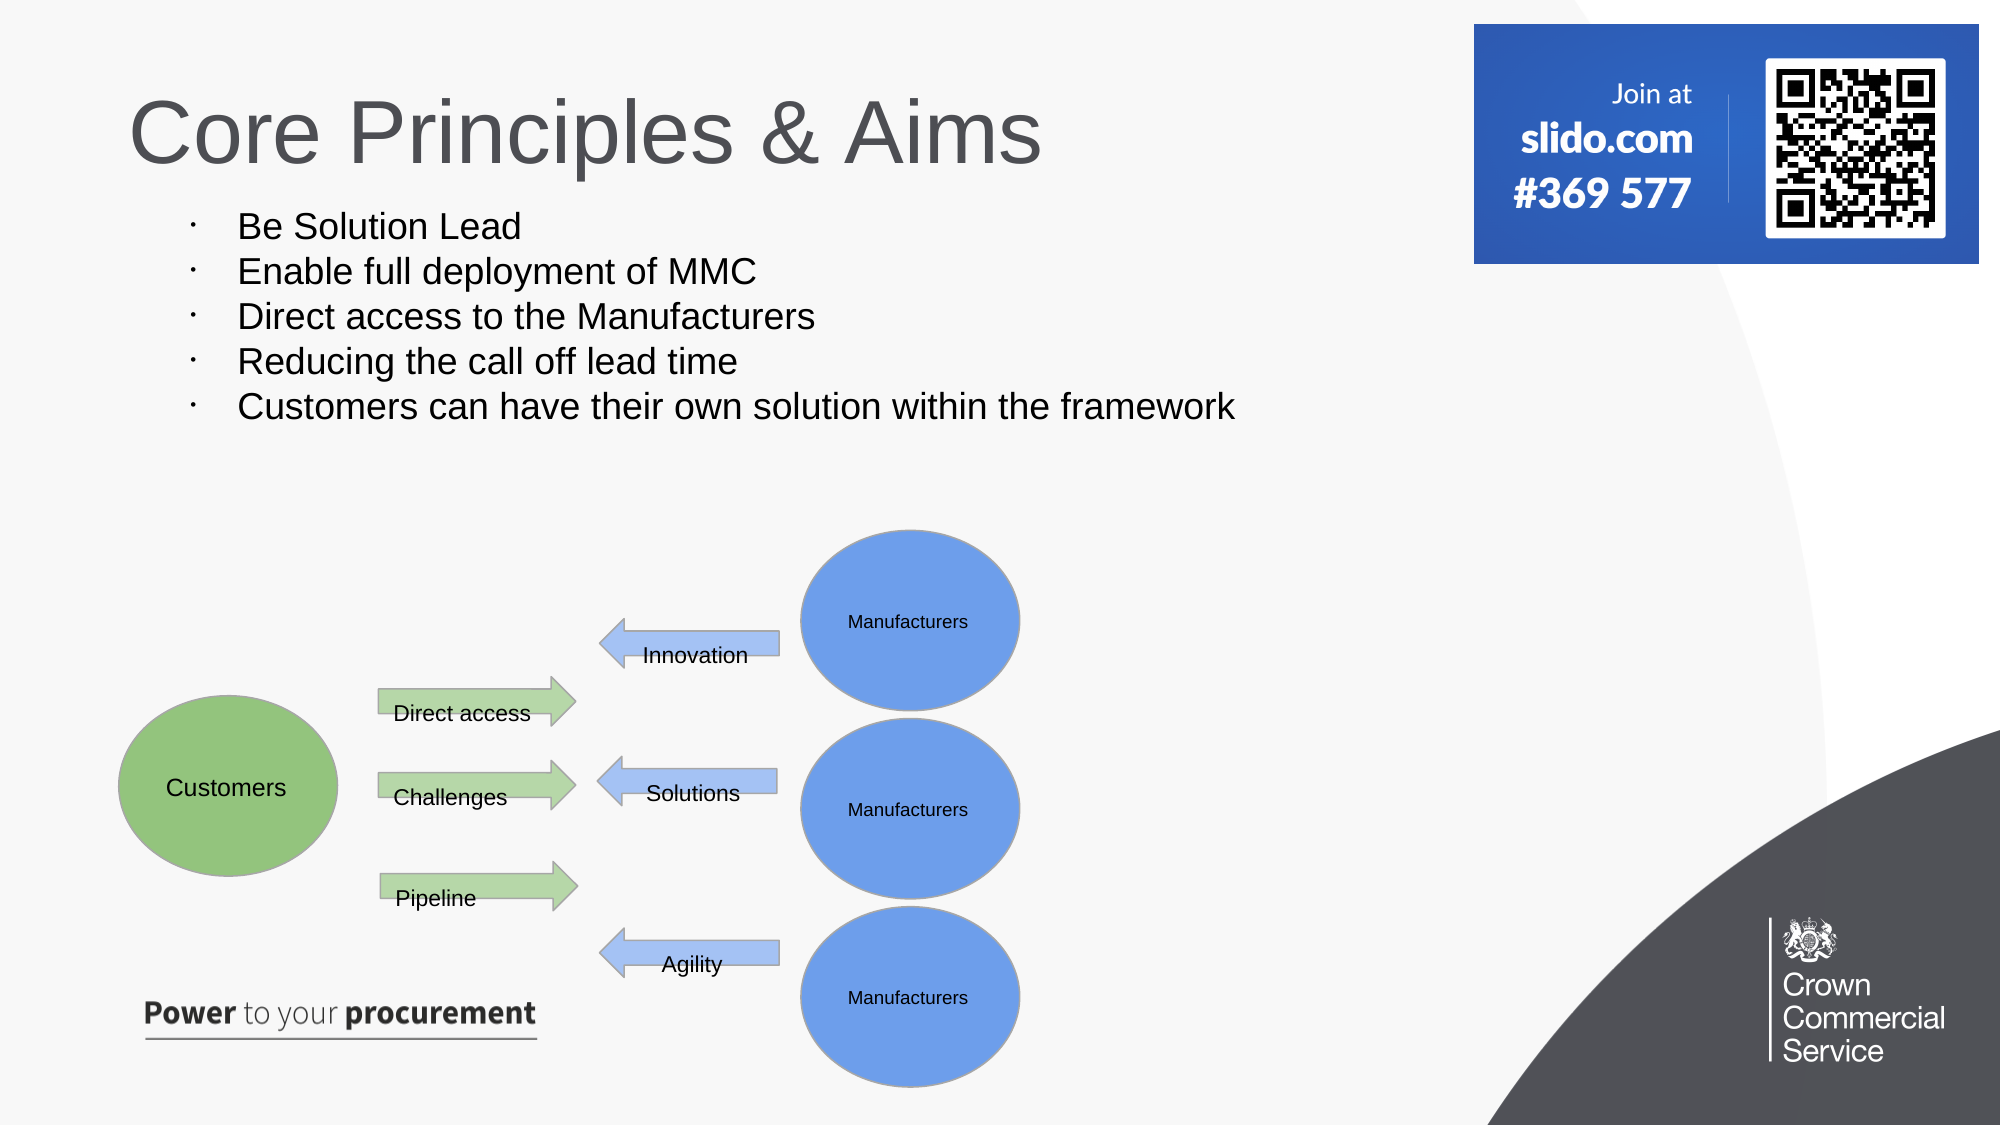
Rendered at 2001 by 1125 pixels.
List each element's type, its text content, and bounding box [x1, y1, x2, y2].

title Core Principles & Aims [128, 73, 1474, 213]
text_box Innovation [599, 618, 780, 669]
text_box Solutions [597, 756, 777, 806]
text_box Manufacturers [800, 718, 1020, 899]
text_box Manufacturers [800, 530, 1020, 711]
text_box Direct access [378, 676, 576, 727]
text_box Manufacturers [800, 906, 1020, 1088]
text_box Agility [599, 928, 780, 978]
text_box Challenges [378, 760, 576, 810]
text_box Pipeline [380, 861, 578, 911]
subtitle Be Solution Lead Enable full deployment of MMC Direct access to the Manufacturers Reducing the call off lead time Customers can have their own solution within the framework [115, 202, 1452, 531]
picture [1474, 24, 1979, 264]
text_box Customers [118, 695, 338, 877]
